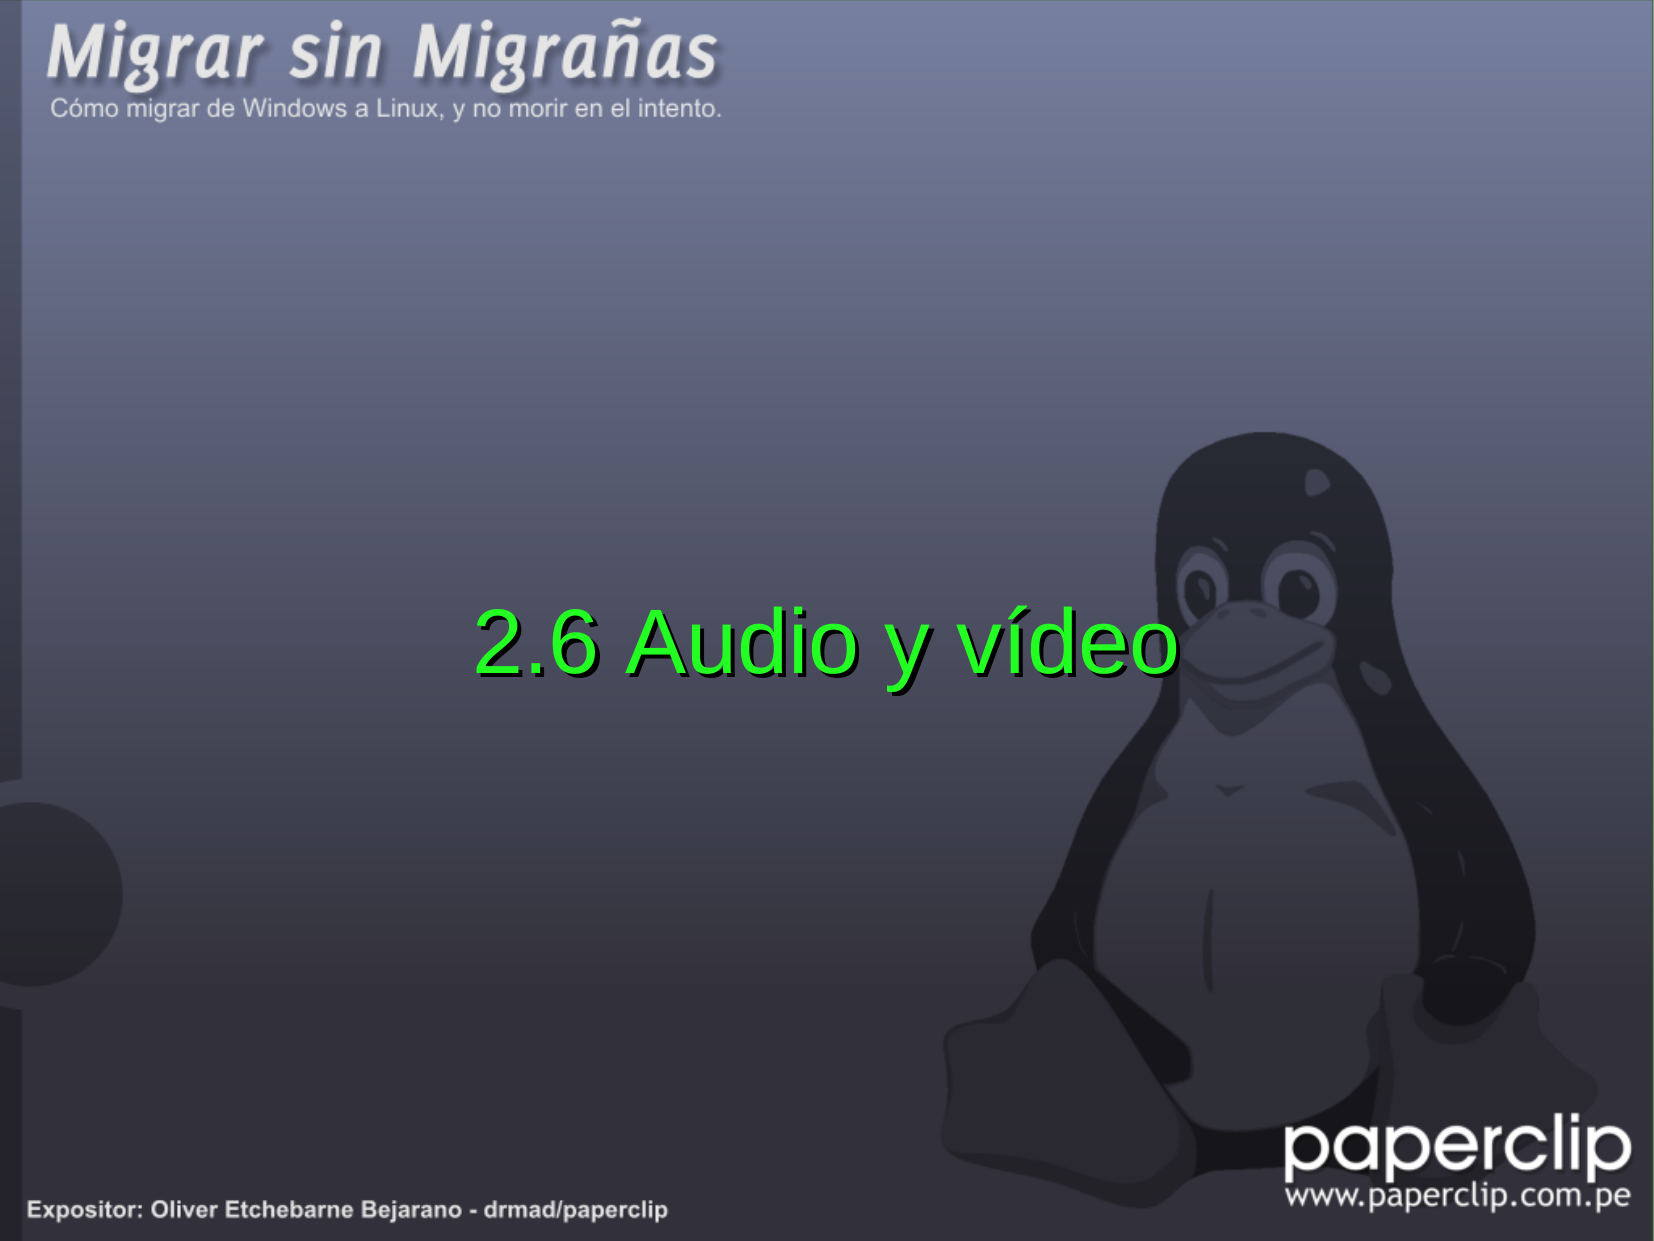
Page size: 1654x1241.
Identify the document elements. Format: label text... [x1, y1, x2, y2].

picture [0, 0, 1654, 1241]
title 2.6 Audio y vídeo [83, 572, 1572, 712]
